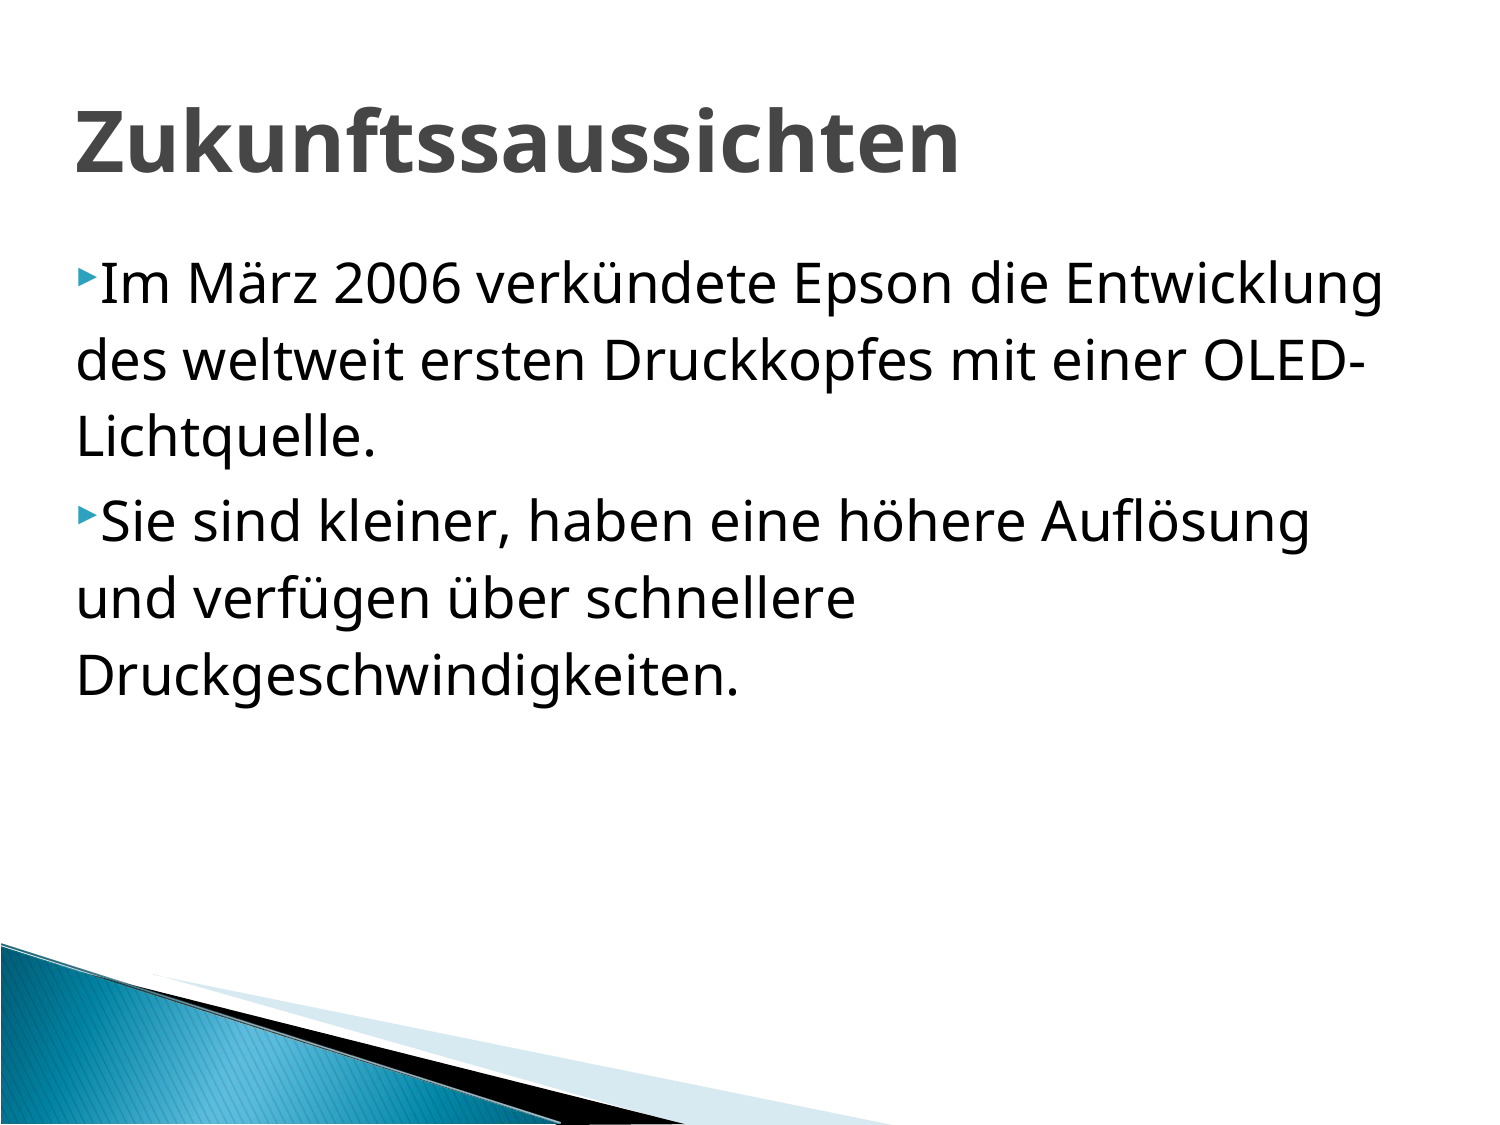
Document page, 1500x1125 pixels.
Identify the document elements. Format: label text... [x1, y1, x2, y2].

title Zukunftssaussichten [75, 28, 1426, 242]
list Im März 2006 verkündete Epson die Entwicklung des weltweit ersten Druckkopfes mit einer OLED-Lichtquelle. Sie sind kleiner, haben eine höhere Auflösung und verfügen über schnellere Druckgeschwindigkeiten. [75, 242, 1426, 986]
picture [0, 942, 562, 1125]
